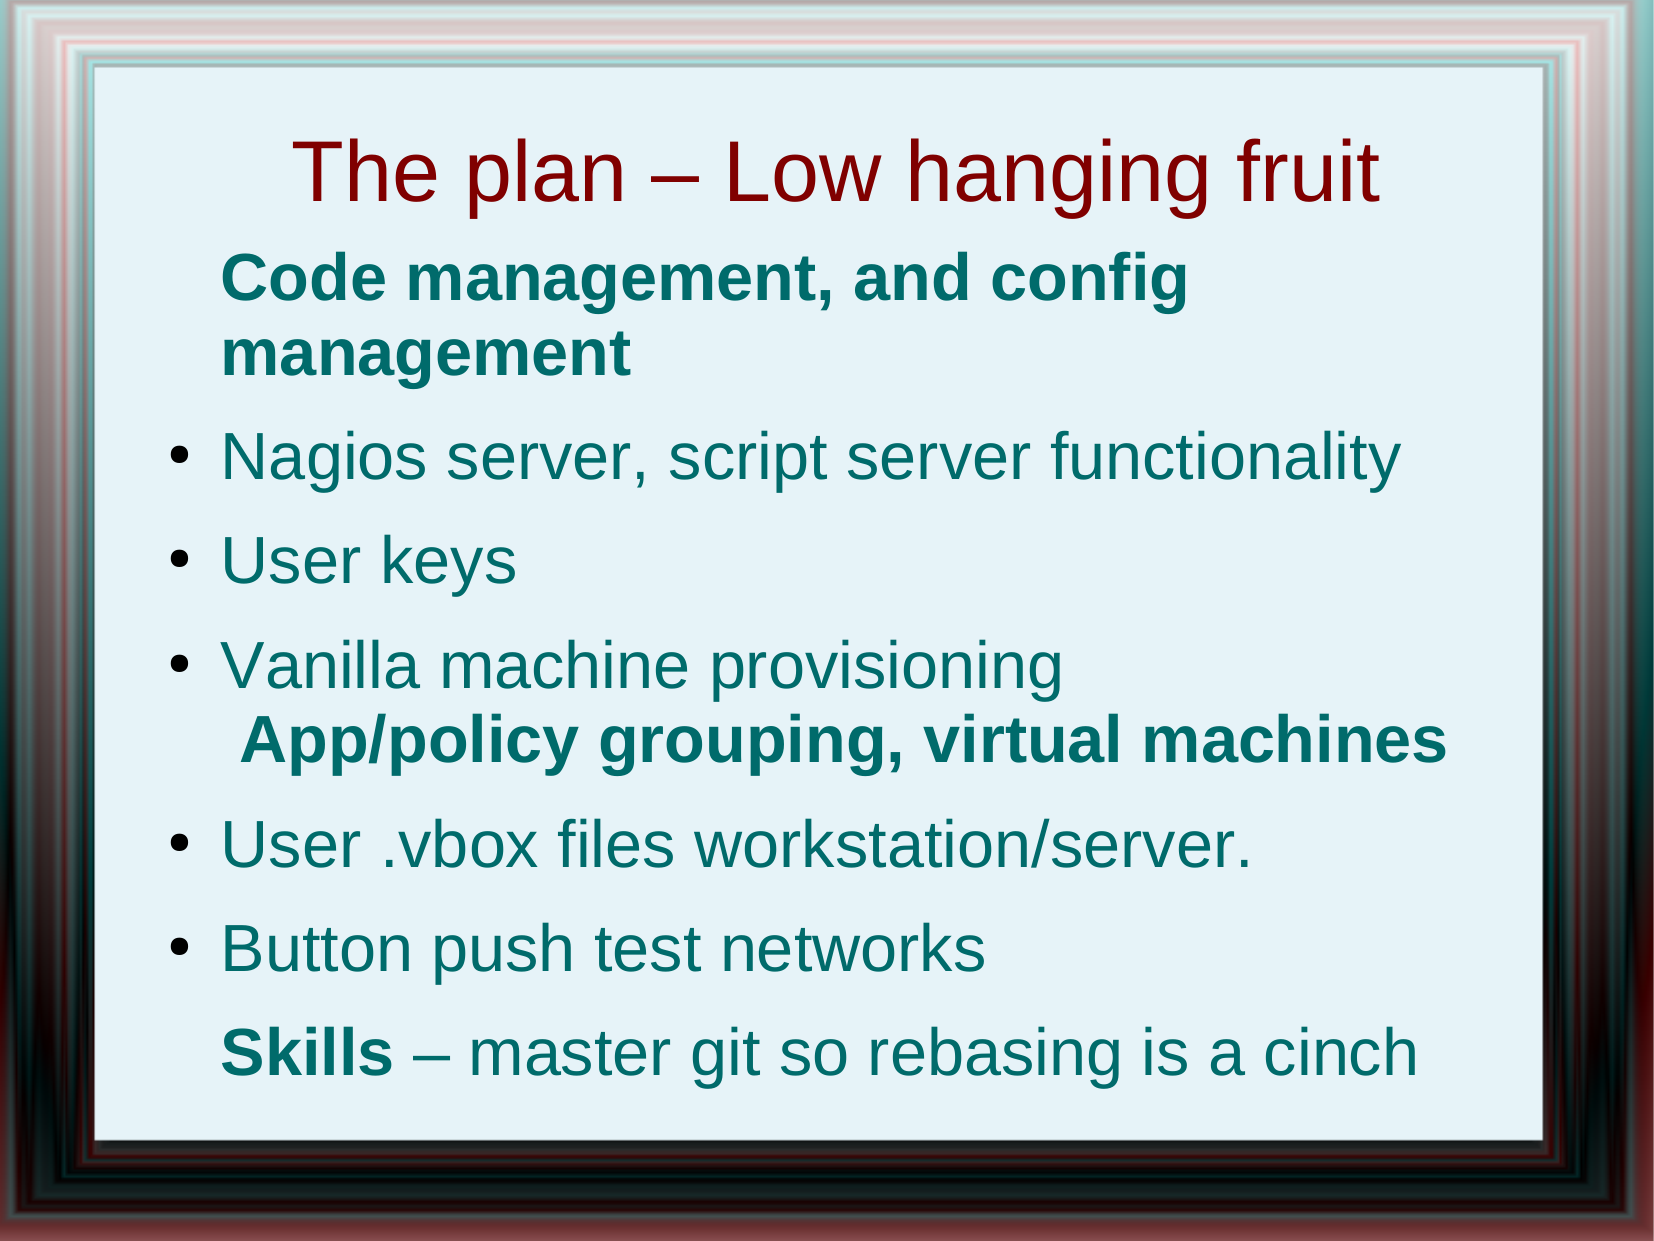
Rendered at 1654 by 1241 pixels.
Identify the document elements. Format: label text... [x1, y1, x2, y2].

picture [0, 0, 1654, 1241]
title The plan – Low hanging fruit [127, 87, 1546, 256]
list Code management, and config management Nagios server, script server functionality User keys Vanilla machine provisioning App/policy grouping, virtual machines User .vbox files workstation/server. Button push test networks Skills – master git so rebasing is a cinch [150, 240, 1538, 1088]
